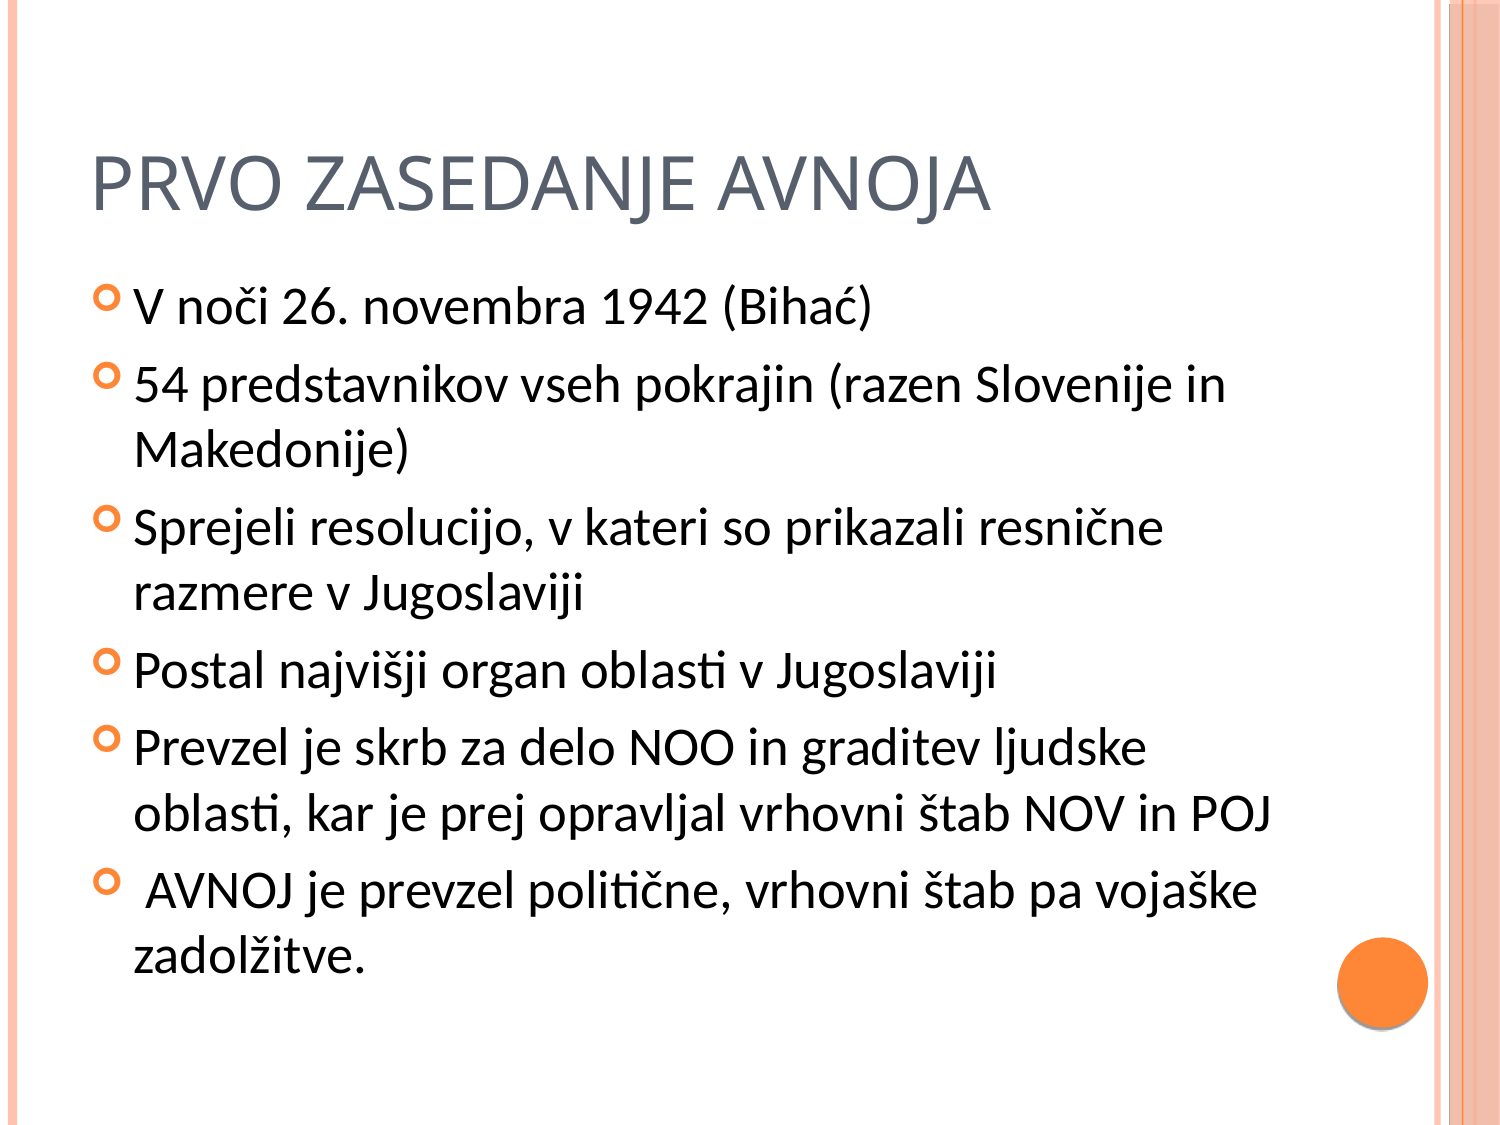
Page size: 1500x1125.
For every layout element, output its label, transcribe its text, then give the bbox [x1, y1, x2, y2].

list V noči 26. novembra 1942 (Bihać) 54 predstavnikov vseh pokrajin (razen Slovenije in Makedonije) Sprejeli resolucijo, v kateri so prikazali resnične razmere v Jugoslaviji Postal najvišji organ oblasti v Jugoslaviji Prevzel je skrb za delo NOO in graditev ljudske oblasti, kar je prej opravljal vrhovni štab NOV in POJ AVNOJ je prevzel politične, vrhovni štab pa vojaške zadolžitve. [75, 262, 1300, 1062]
title PRVO ZASEDANJE AVNOJA [75, 45, 1300, 233]
